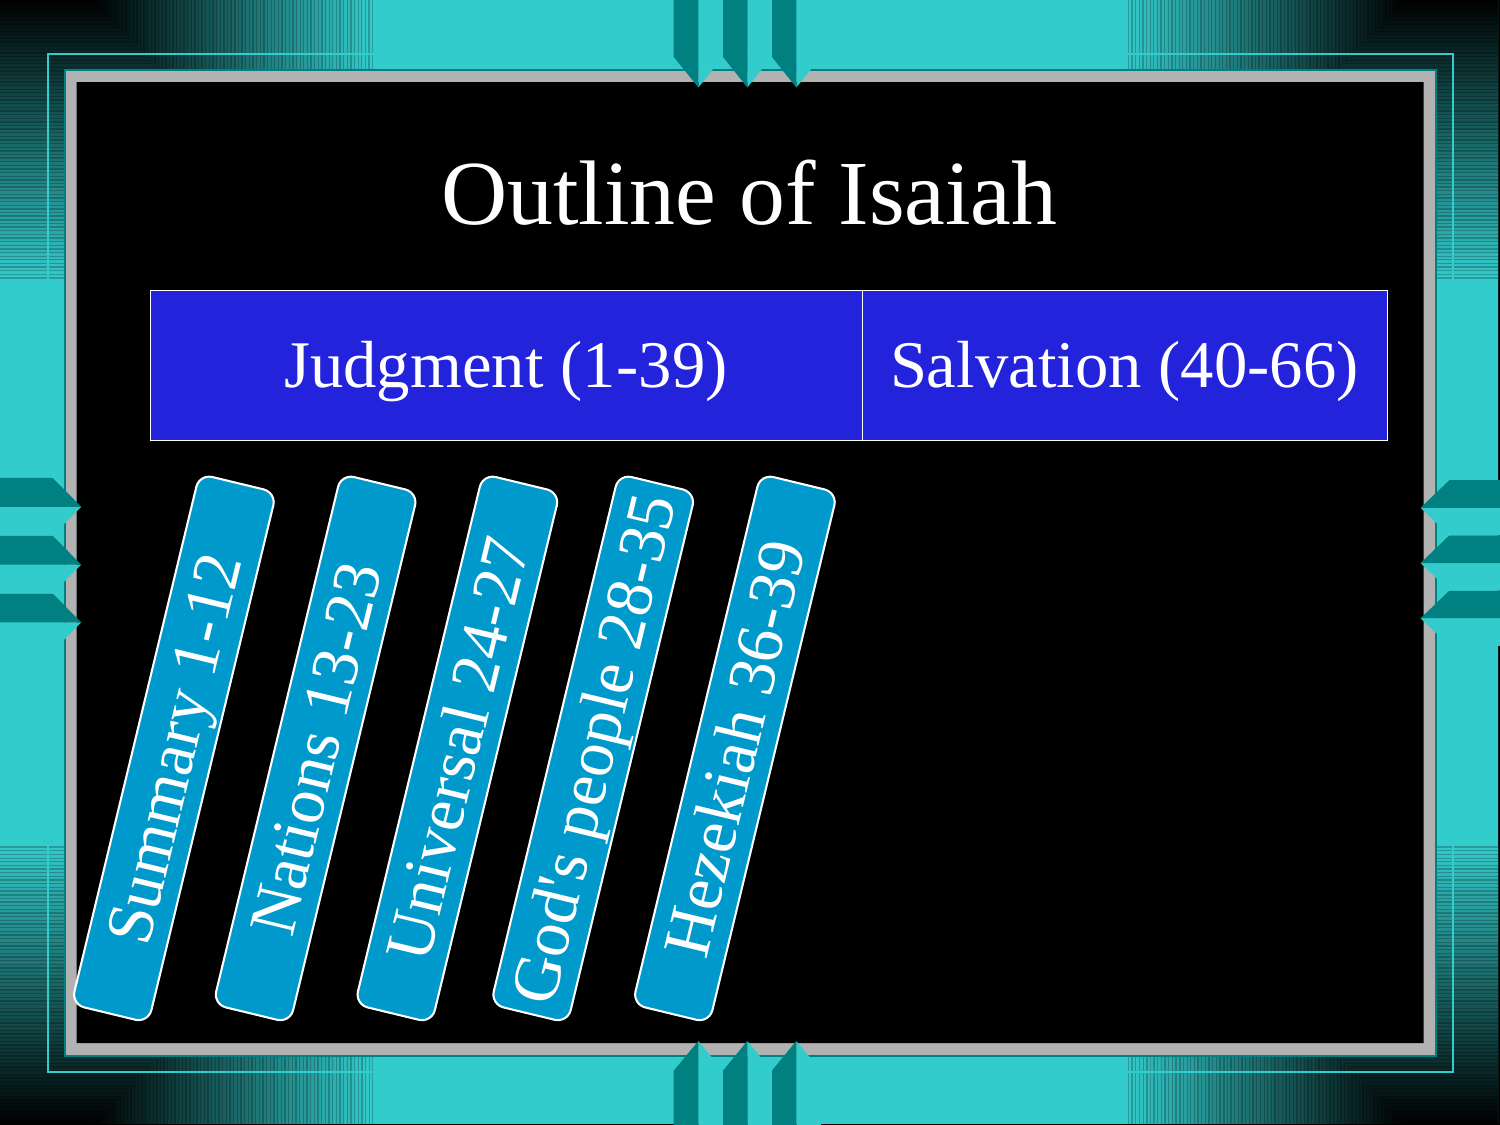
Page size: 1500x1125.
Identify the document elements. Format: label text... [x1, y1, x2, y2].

text_box God's people 28-35 [493, 476, 694, 1021]
title Outline of Isaiah [112, 99, 1388, 288]
text_box Universal 24-27 [357, 476, 558, 1021]
text_box Nations 13-23 [215, 476, 416, 1021]
text_box Hezekiah 36-39 [635, 476, 835, 1021]
text_box Salvation (40-66) [862, 290, 1388, 441]
text_box Summary 1-12 [74, 476, 274, 1021]
text_box Judgment (1-39) [150, 290, 862, 441]
